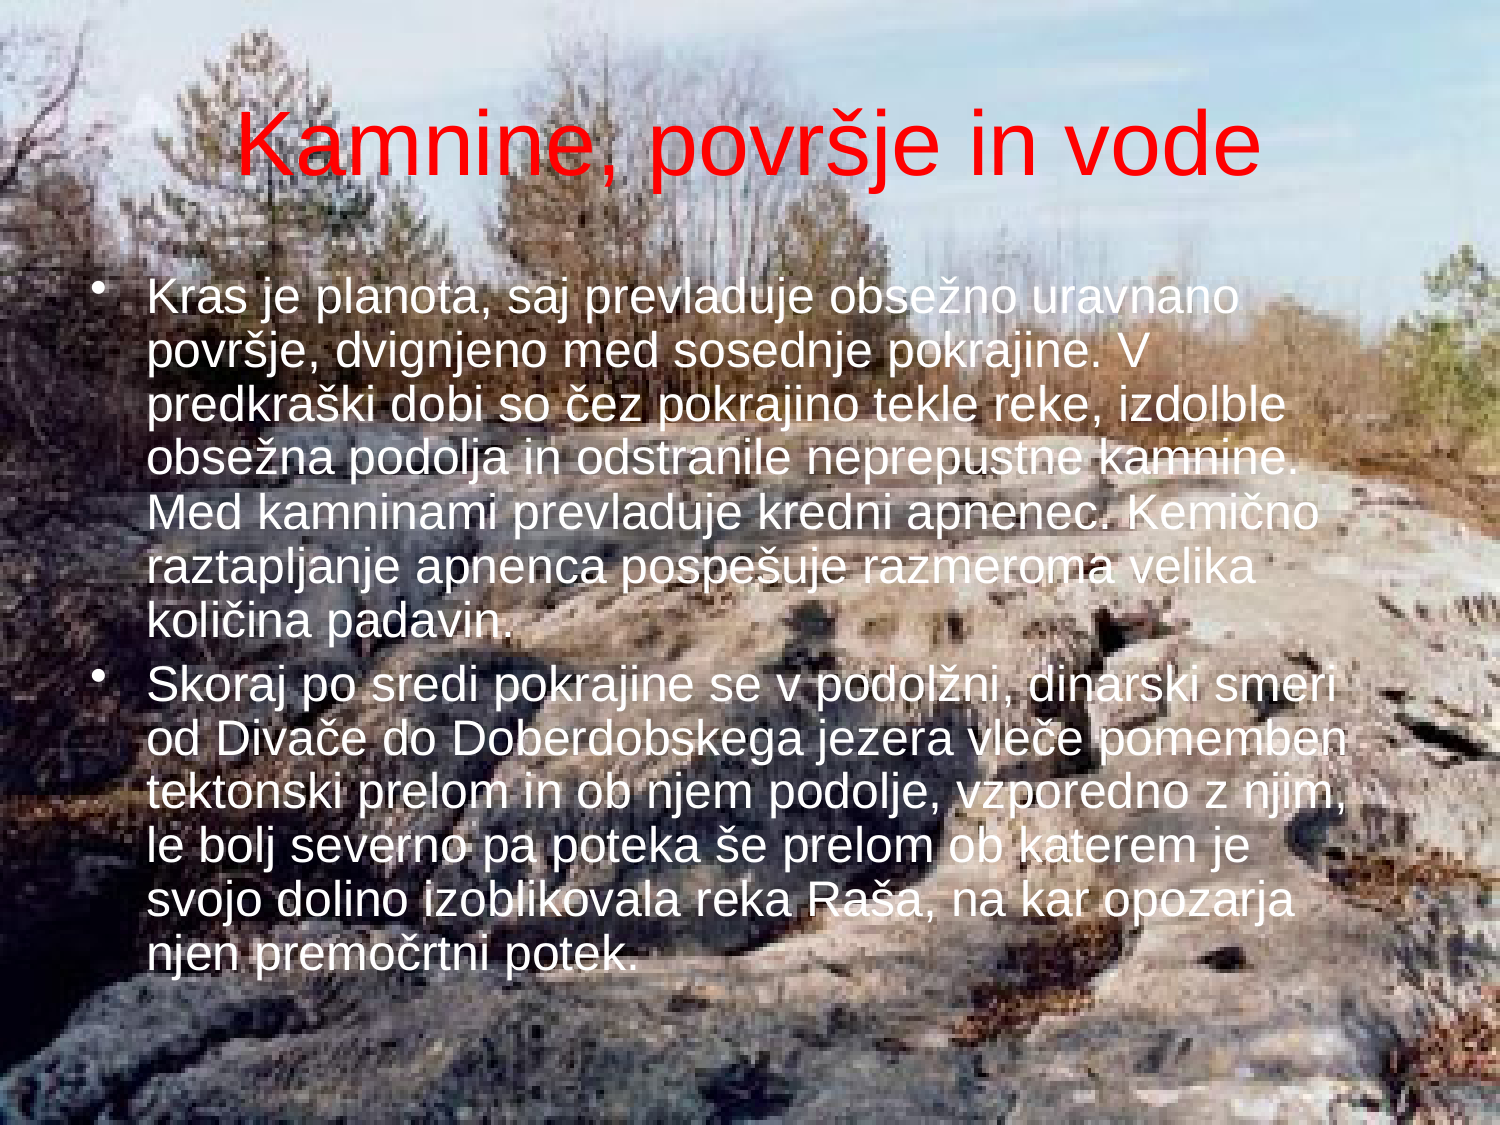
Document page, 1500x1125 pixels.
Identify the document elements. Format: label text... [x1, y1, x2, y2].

picture [0, 0, 1500, 1125]
title Kamnine, površje in vode [75, 45, 1425, 233]
list Kras je planota, saj prevladuje obsežno uravnano površje, dvignjeno med sosednje pokrajine. V predkraški dobi so čez pokrajino tekle reke, izdolble obsežna podolja in odstranile neprepustne kamnine. Med kamninami prevladuje kredni apnenec. Kemično raztapljanje apnenca pospešuje razmeroma velika količina padavin. Skoraj po sredi pokrajine se v podolžni, dinarski smeri od Divače do Doberdobskega jezera vleče pomemben tektonski prelom in ob njem podolje, vzporedno z njim, le bolj severno pa poteka še prelom ob katerem je svojo dolino izoblikovala reka Raša, na kar opozarja njen premočrtni potek. [75, 262, 1376, 1005]
